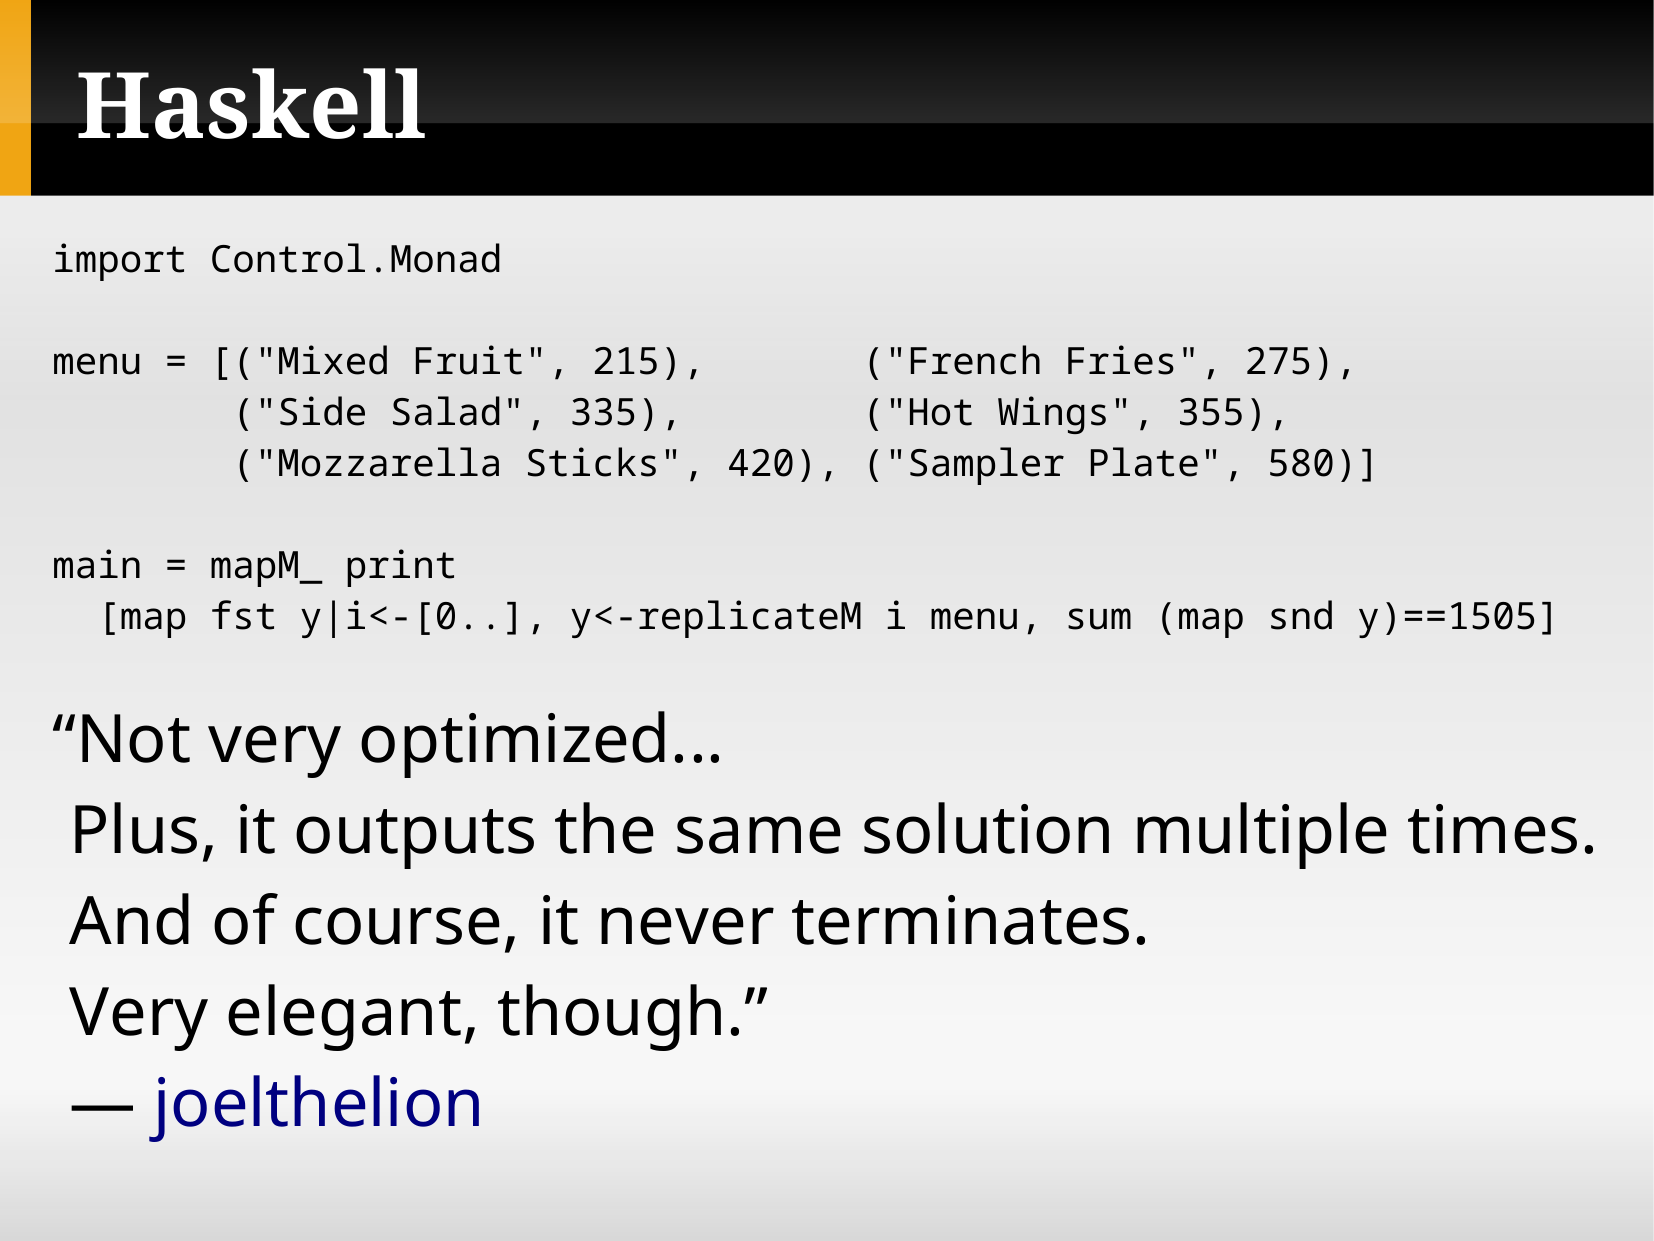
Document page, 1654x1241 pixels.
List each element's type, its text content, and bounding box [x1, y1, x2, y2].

text_box import Control.Monad menu = [("Mixed Fruit", 215), ("French Fries", 275), ("Side Salad", 335), ("Hot Wings", 355), ("Mozzarella Sticks", 420), ("Sampler Plate", 580)] main = mapM_ print [map fst y|i<-[0..], y<-replicateM i menu, sum (map snd y)==1505] “Not very optimized... Plus, it outputs the same solution multiple times. And of course, it never terminates. Very elegant, though.” — joelthelion [37, 225, 1575, 1051]
title Haskell [76, 7, 1565, 200]
picture [0, 0, 1654, 1241]
